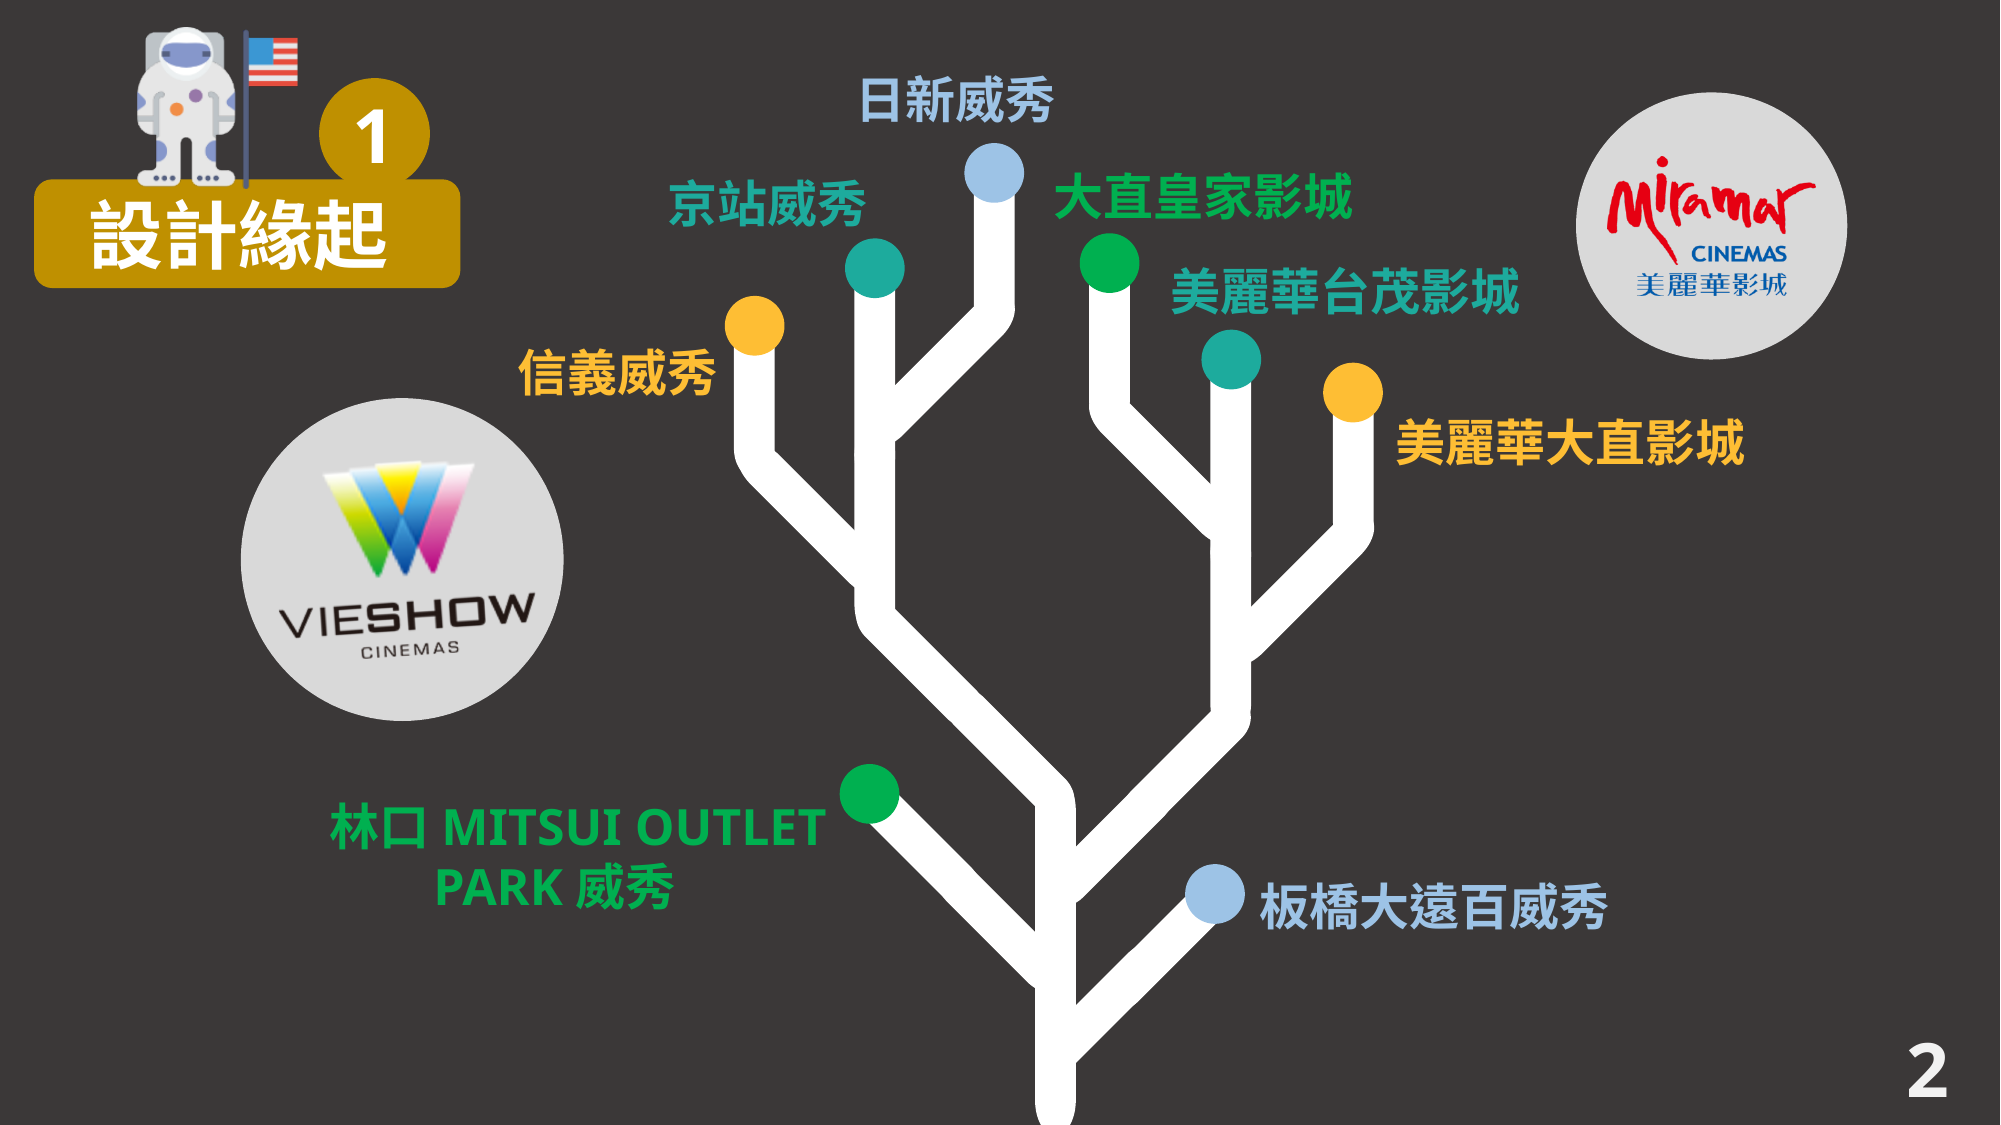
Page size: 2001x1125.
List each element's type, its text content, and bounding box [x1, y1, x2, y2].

text_box 日新威秀 [840, 61, 1233, 137]
text_box 林口MITSUI OUTLET PARK威秀 [314, 787, 1227, 925]
picture [1607, 156, 1816, 296]
text_box 美麗華大直影城 [1380, 404, 1827, 480]
picture [136, 27, 299, 180]
picture [232, 395, 579, 702]
text_box 1 [337, 80, 413, 187]
text_box 信義威秀 [502, 333, 895, 410]
text_box 板橋大遠百威秀 [1244, 868, 1723, 944]
text_box 2 [1891, 1014, 2000, 1121]
text_box [0, 0, 2000, 1125]
text_box 美麗華台茂影城 [1155, 253, 1602, 329]
text_box 京站威秀 [652, 164, 1044, 241]
text_box 大直皇家影城 [1038, 157, 1428, 234]
text_box 設計緣起 [73, 180, 630, 287]
